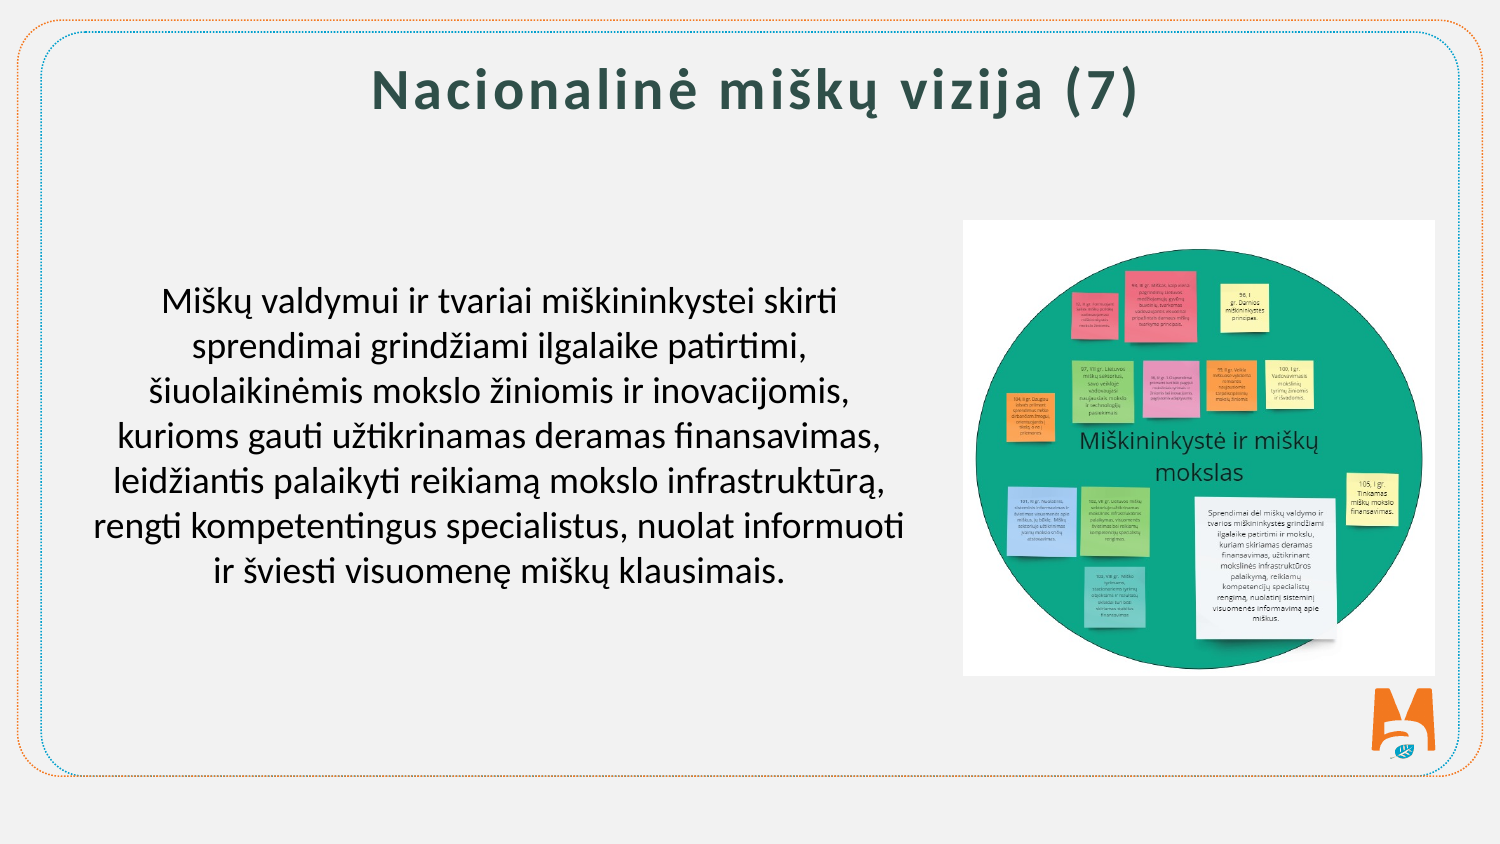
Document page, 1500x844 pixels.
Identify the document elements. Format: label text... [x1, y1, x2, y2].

text_box Nacionalinė miškų vizija (7) [77, 44, 1435, 129]
picture [963, 221, 1436, 676]
text_box Miškų valdymui ir tvariai miškininkystei skirti sprendimai grindžiami ilgalaike patirtimi, šiuolaikinėmis mokslo žiniomis ir inovacijomis, kurioms gauti užtikrinamas deramas finansavimas, leidžiantis palaikyti reikiamą mokslo infrastruktūrą, rengti kompetentingus specialistus, nuolat informuoti ir šviesti visuomenę miškų klausimais. [68, 268, 931, 602]
